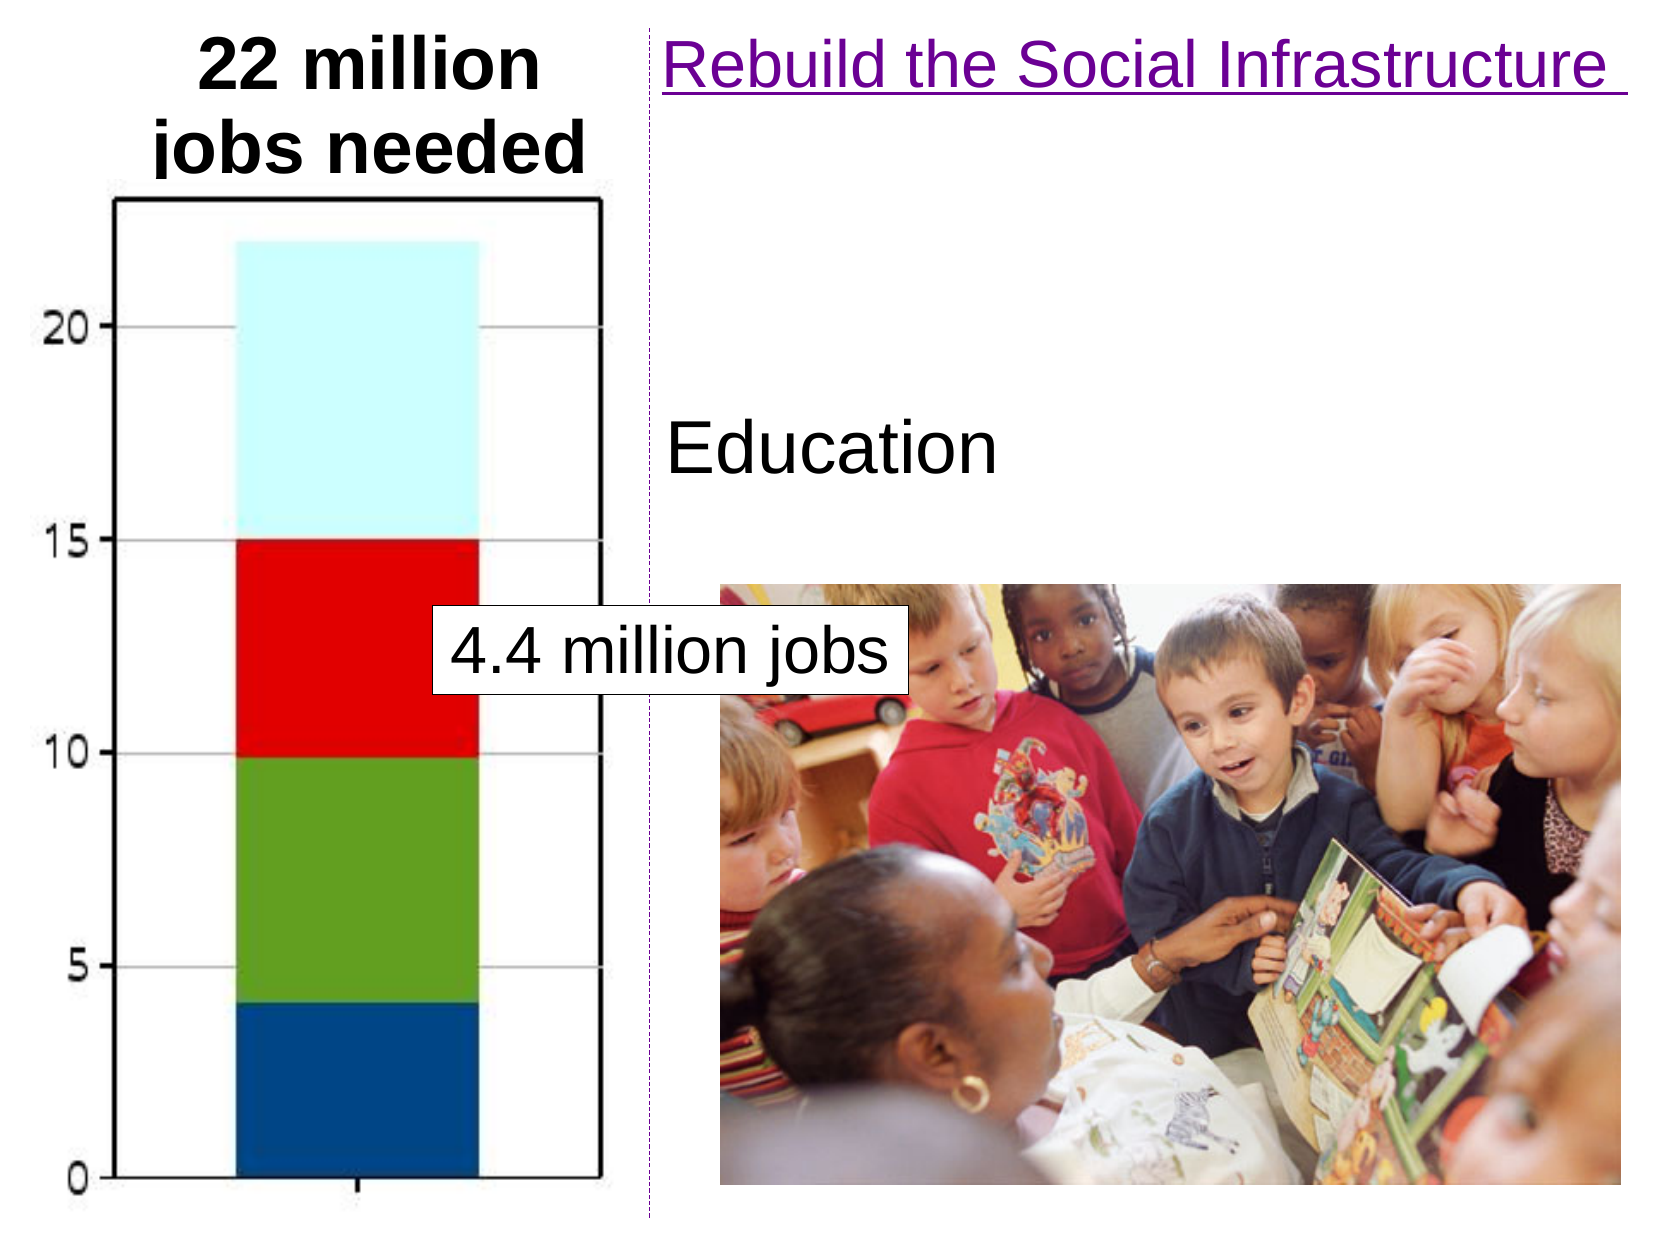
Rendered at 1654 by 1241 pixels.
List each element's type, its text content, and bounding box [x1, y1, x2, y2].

text_box 22 million jobs needed [126, 13, 614, 179]
picture [30, 179, 616, 1231]
picture [720, 584, 1621, 1186]
text_box Education [651, 398, 1357, 498]
text_box 4.4 million jobs [432, 605, 909, 695]
text_box Rebuild the Social Infrastructure [634, 19, 1643, 110]
